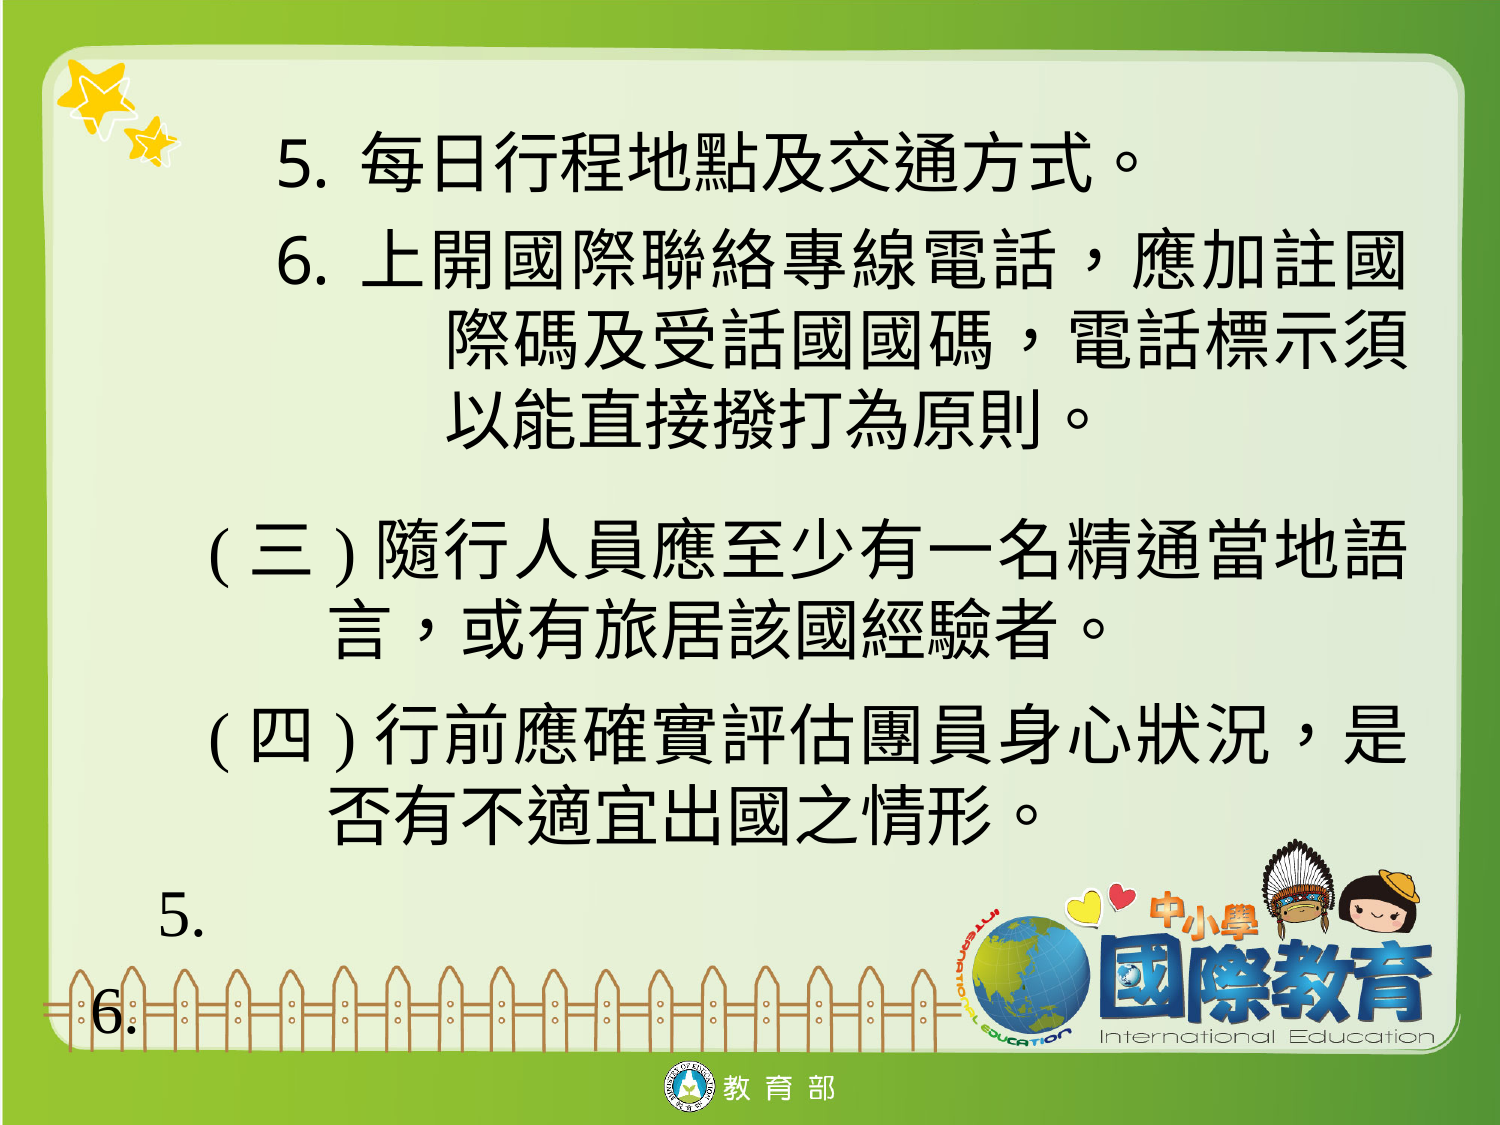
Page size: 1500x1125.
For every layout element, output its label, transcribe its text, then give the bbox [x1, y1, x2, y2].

list 每日行程地點及交通方式。 上開國際聯絡專線電話，應加註國際碼及受話國國碼，電話標示須以能直接撥打為原則。 (三)隨行人員應至少有一名精通當地語言，或有旅居該國經驗者。 (四)行前應確實評估團員身心狀況，是否有不適宜出國之情形。 [75, 113, 1426, 1005]
